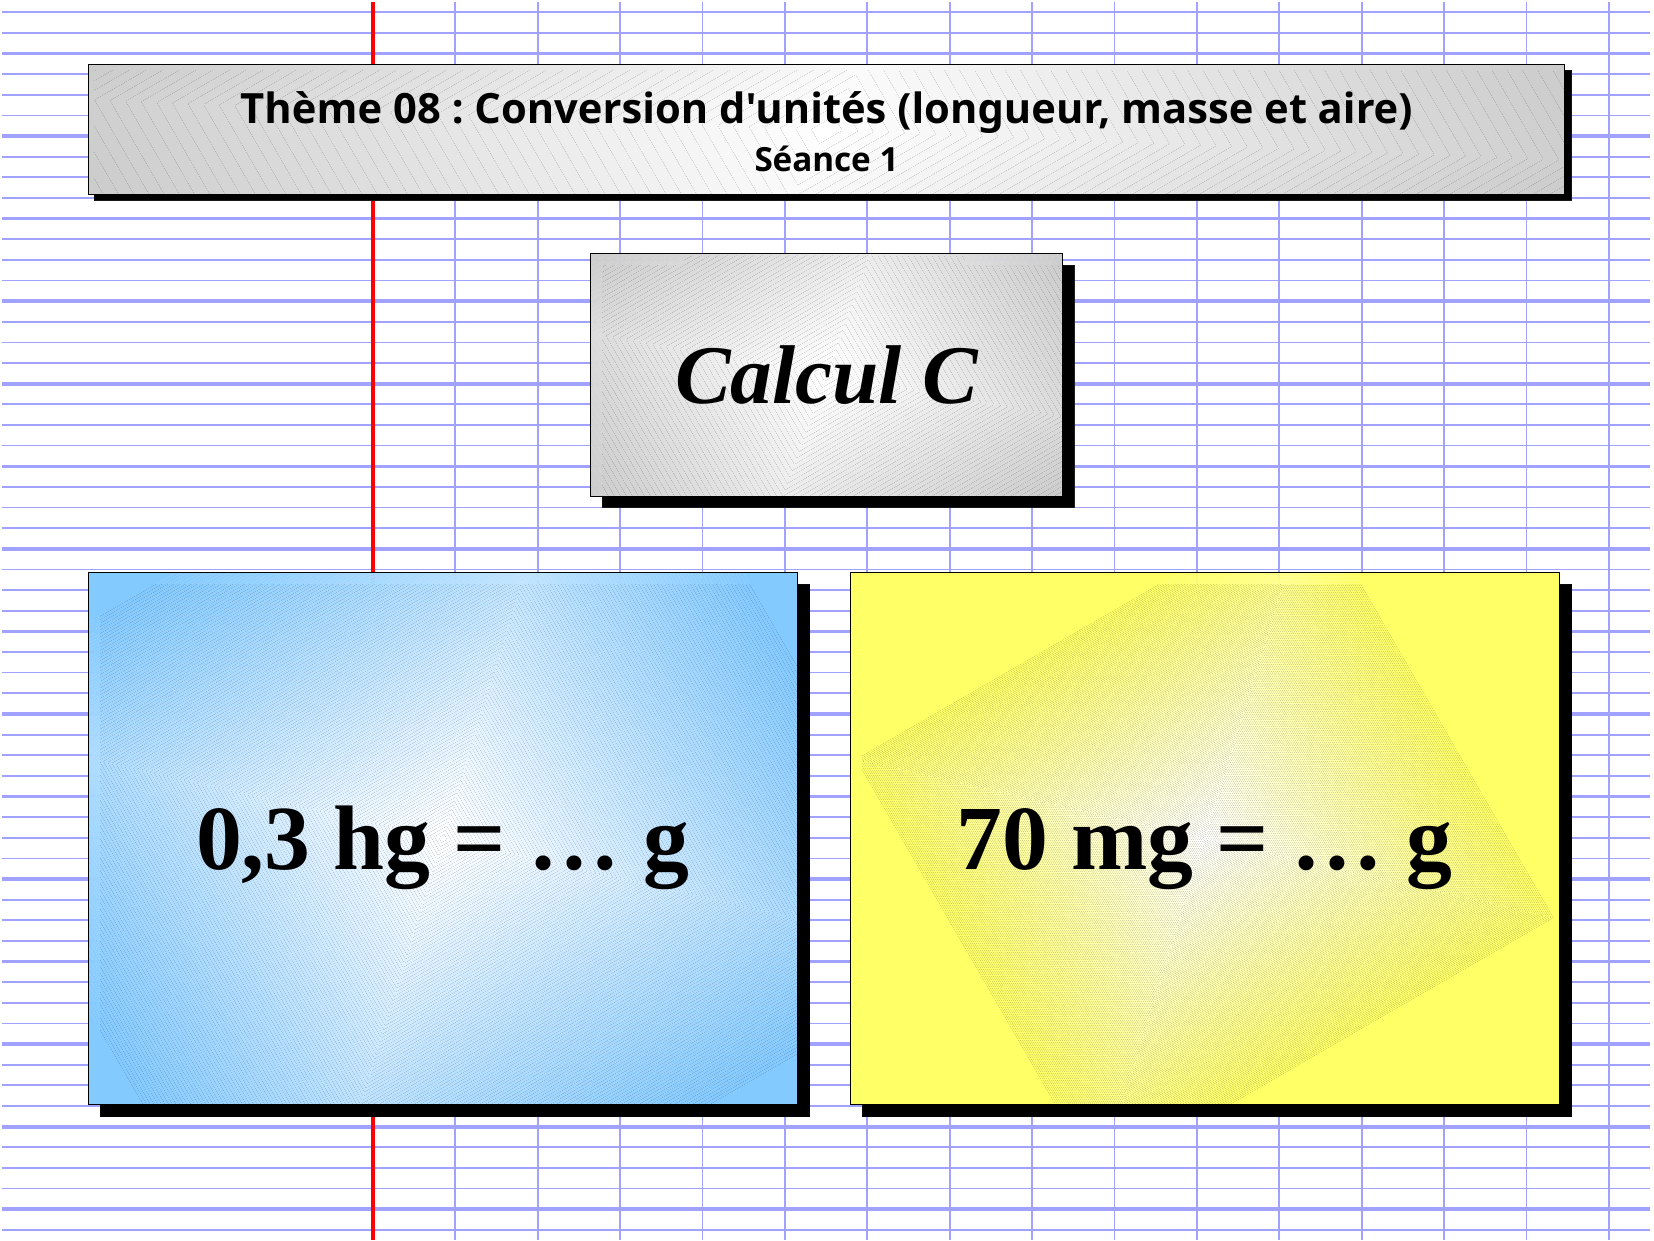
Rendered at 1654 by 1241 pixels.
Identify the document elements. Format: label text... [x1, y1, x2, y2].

text_box Thème 08 : Conversion d'unités (longueur, masse et aire) Séance 1 [88, 64, 1565, 195]
text_box Calcul C [590, 253, 1063, 497]
text_box 0,3 hg = … g [88, 572, 798, 1105]
text_box 70 mg = … g [850, 572, 1560, 1105]
picture [0, 0, 1654, 1241]
